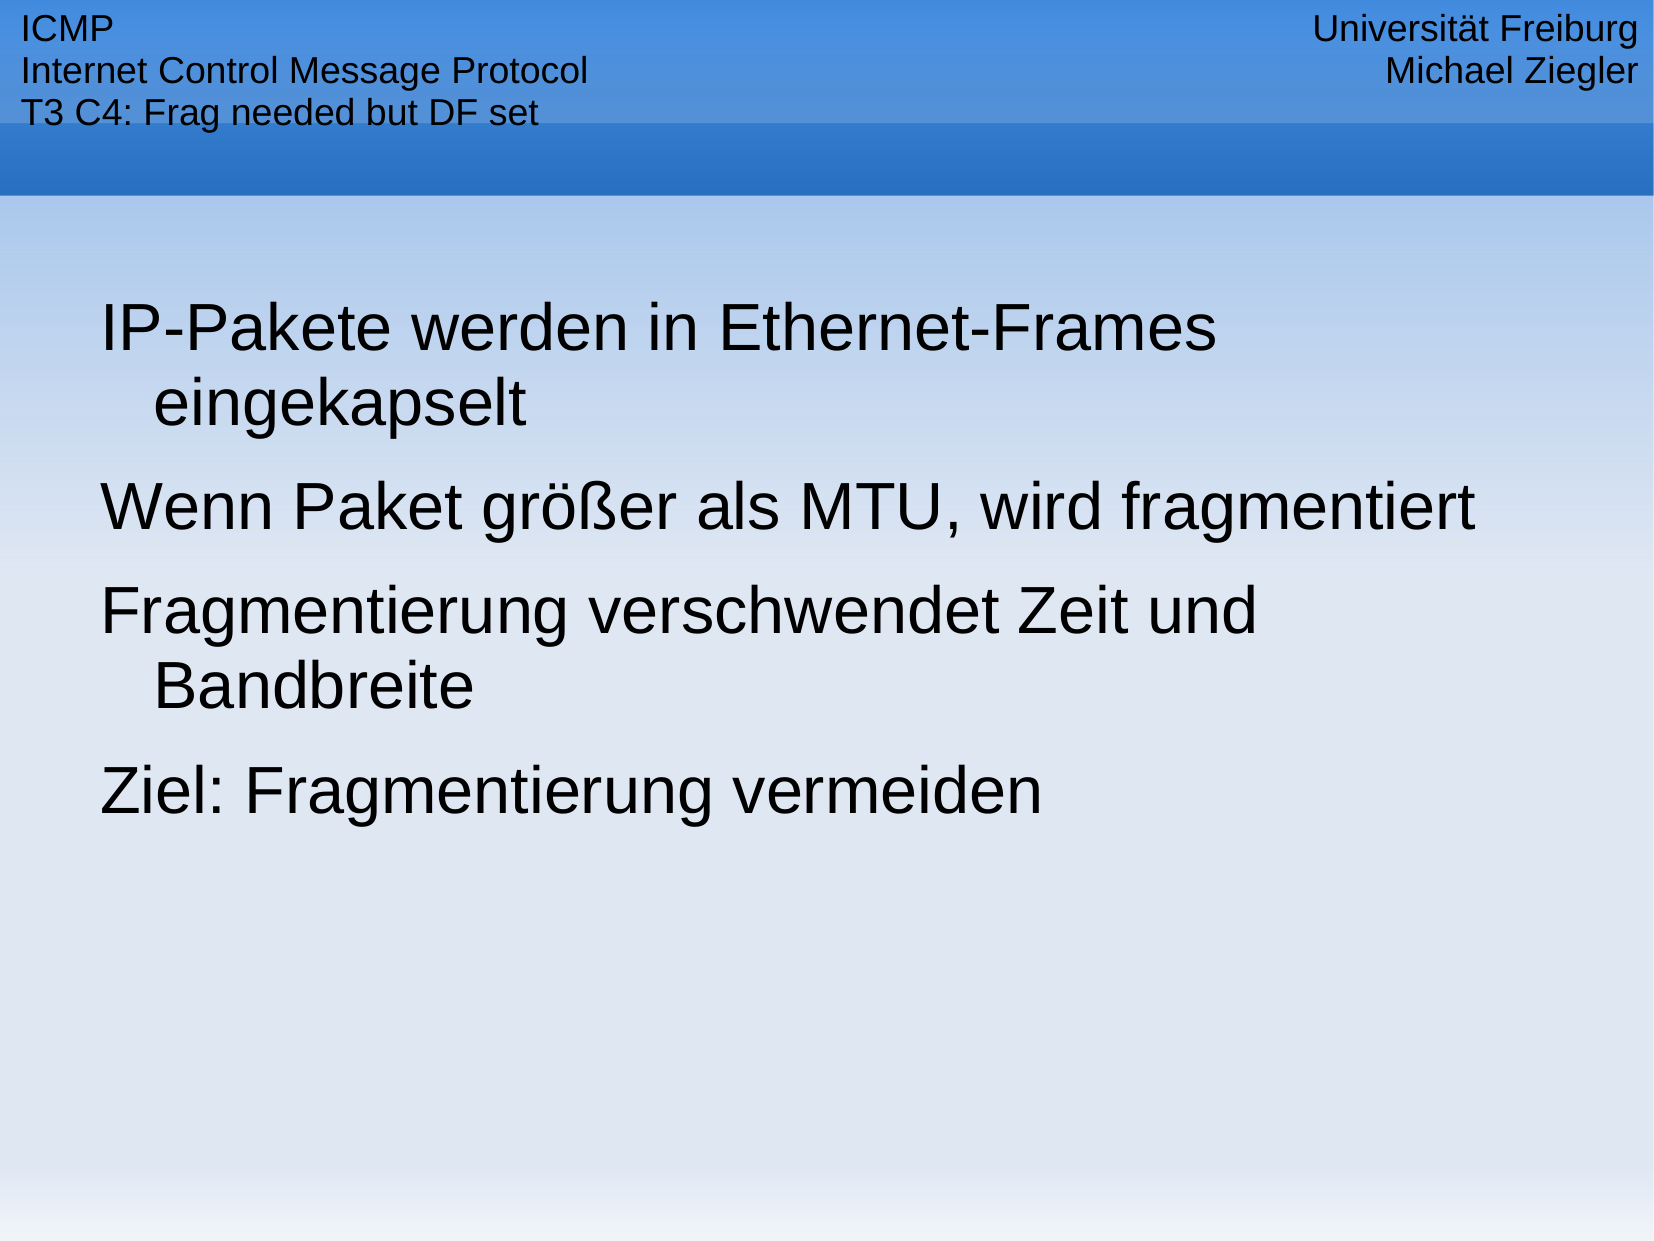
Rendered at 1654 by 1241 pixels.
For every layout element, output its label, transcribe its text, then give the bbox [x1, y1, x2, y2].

text_box ICMP Internet Control Message Protocol T3 C4: Frag needed but DF set [5, 0, 715, 183]
picture [0, 0, 1654, 1241]
list IP-Pakete werden in Ethernet-Frames eingekapselt Wenn Paket größer als MTU, wird fragmentiert Fragmentierung verschwendet Zeit und Bandbreite Ziel: Fragmentierung vermeiden [82, 290, 1571, 1109]
text_box Universität Freiburg Michael Ziegler [1210, 0, 1654, 183]
